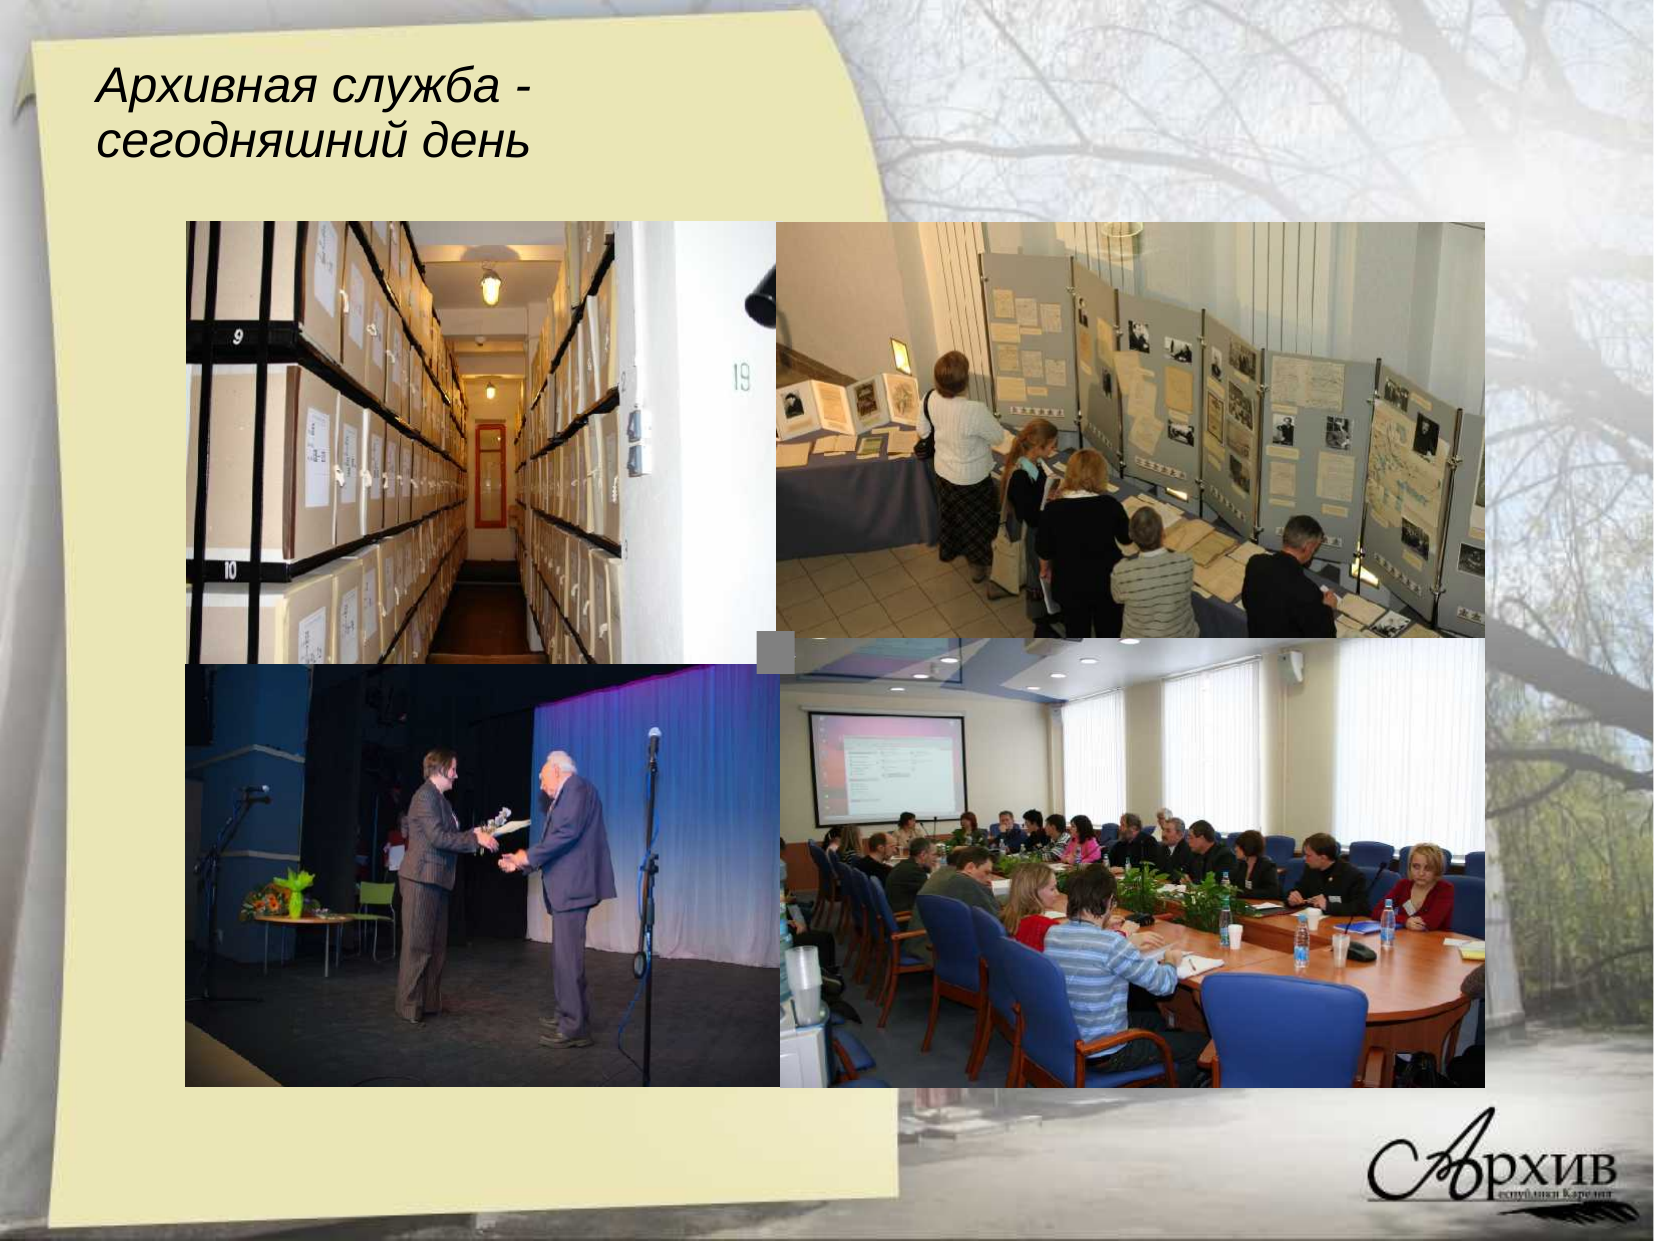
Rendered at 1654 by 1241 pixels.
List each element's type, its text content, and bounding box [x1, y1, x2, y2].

picture [0, 0, 1654, 1241]
text_box [756, 631, 795, 674]
text_box Архивная служба - сегодняшний день [66, 50, 563, 112]
